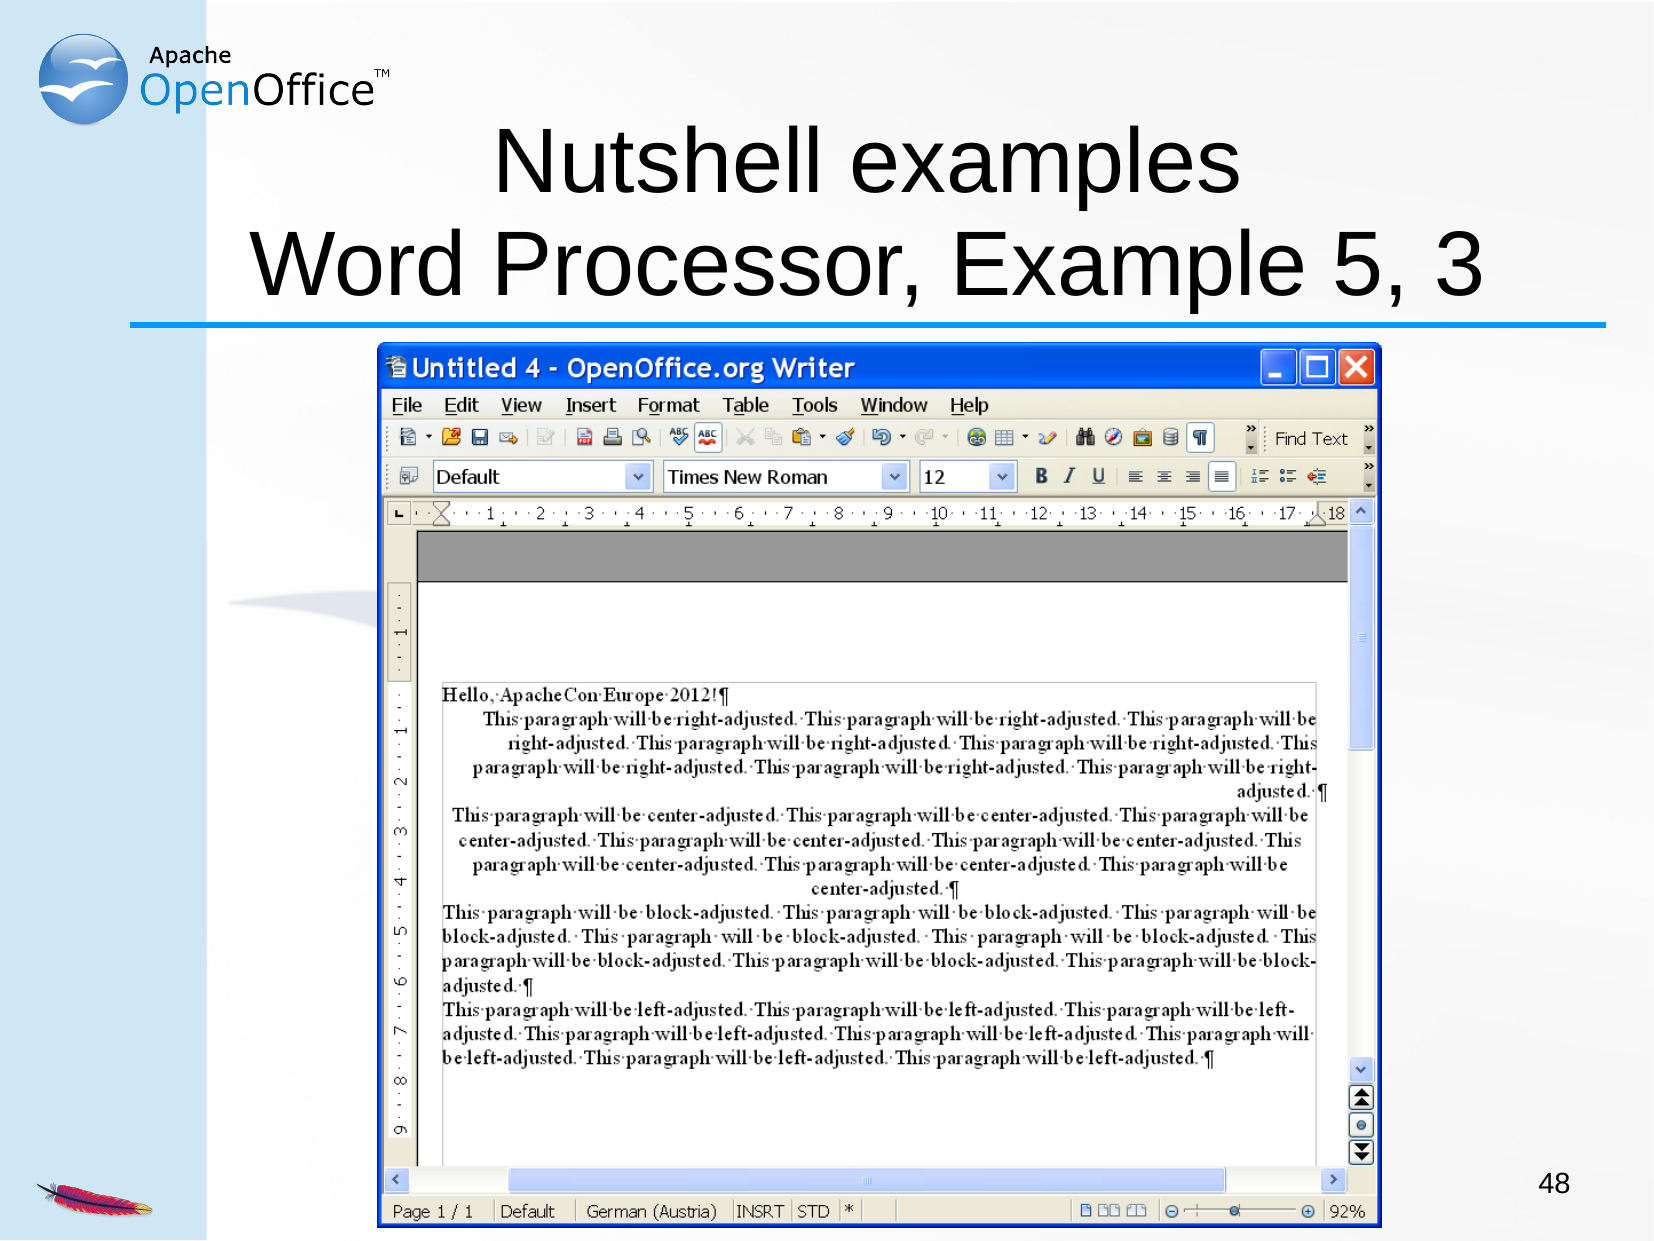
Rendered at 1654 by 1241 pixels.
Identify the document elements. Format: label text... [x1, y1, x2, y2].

picture [35, 1181, 154, 1219]
picture [35, 2, 1654, 1241]
title Nutshell examples Word Processor, Example 5, 3 [165, 108, 1571, 316]
